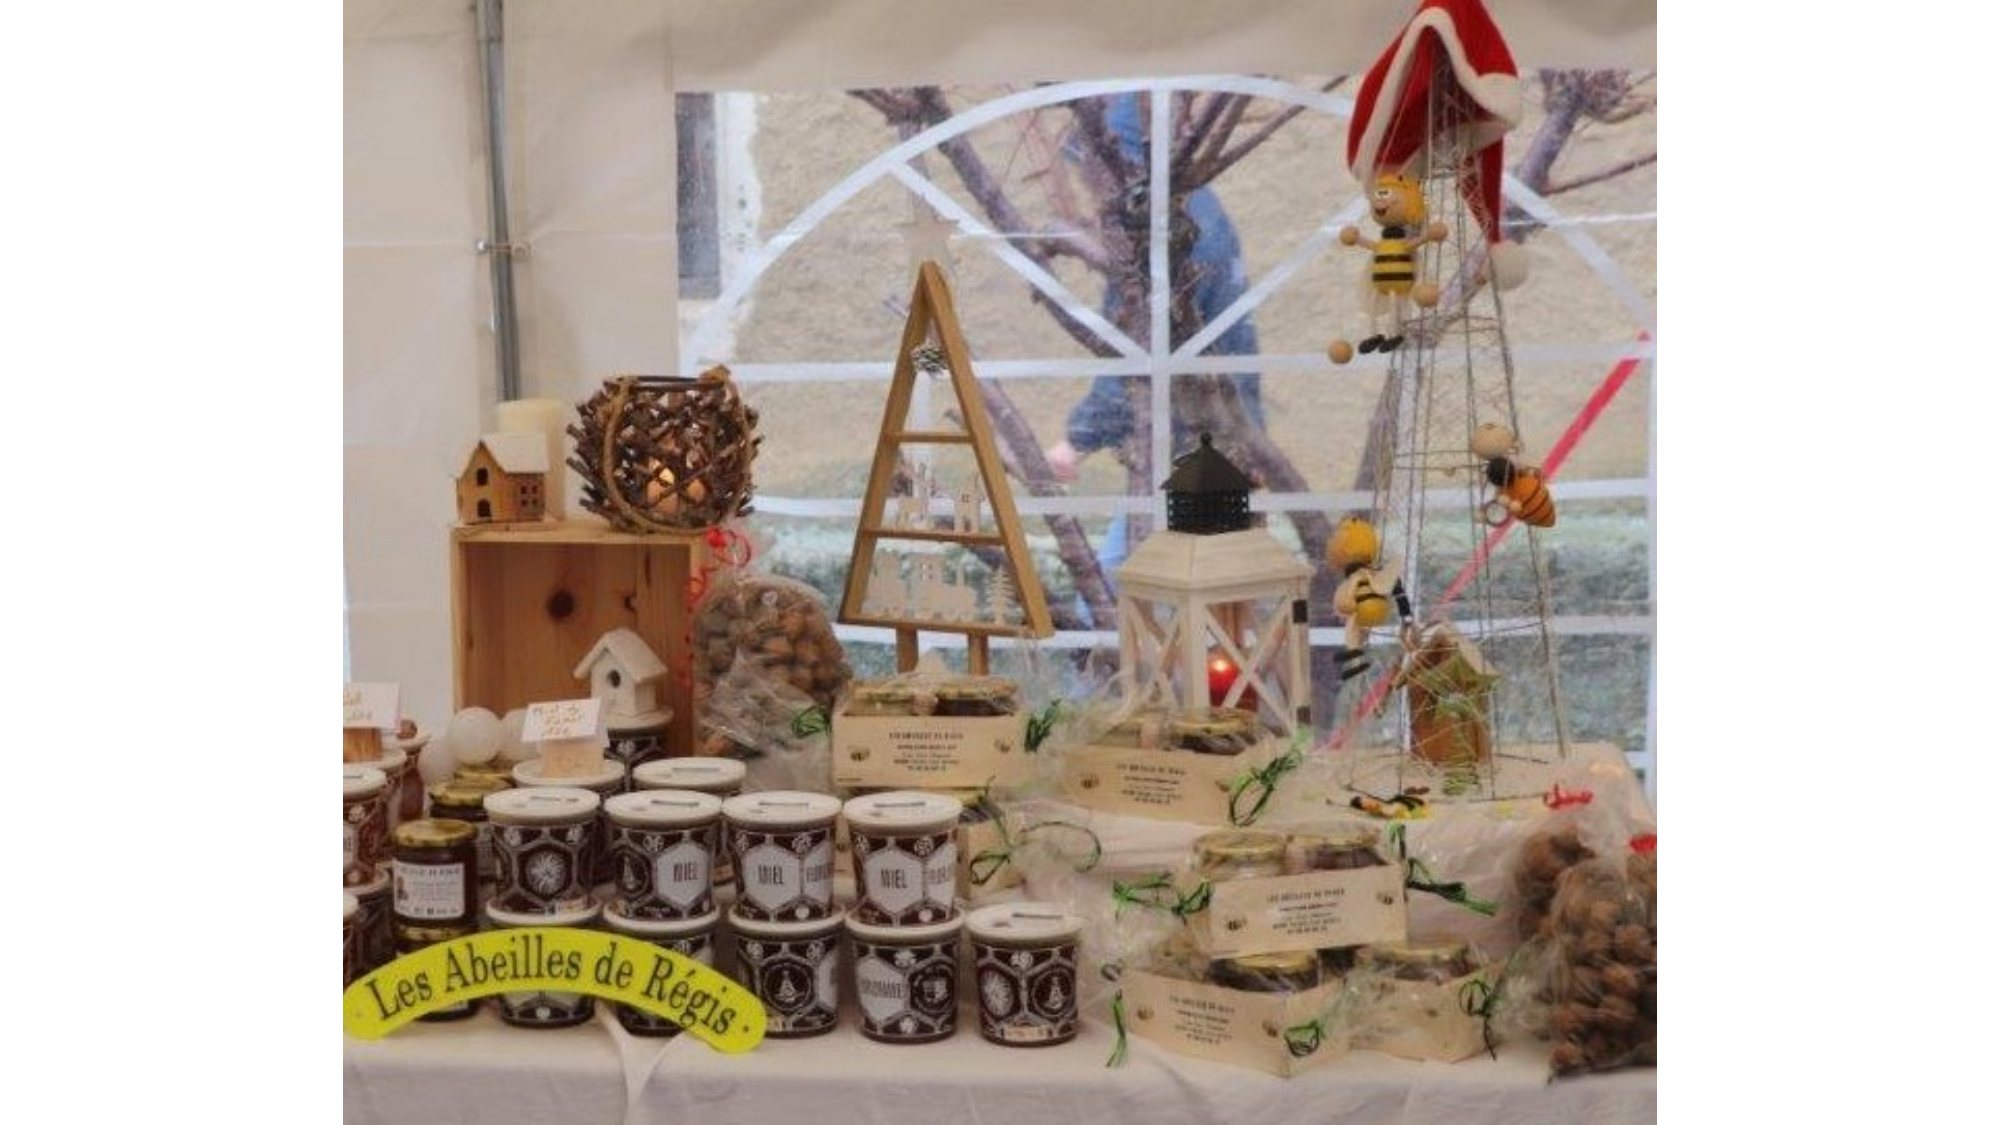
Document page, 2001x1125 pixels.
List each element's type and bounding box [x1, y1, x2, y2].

picture [343, 0, 1657, 1125]
